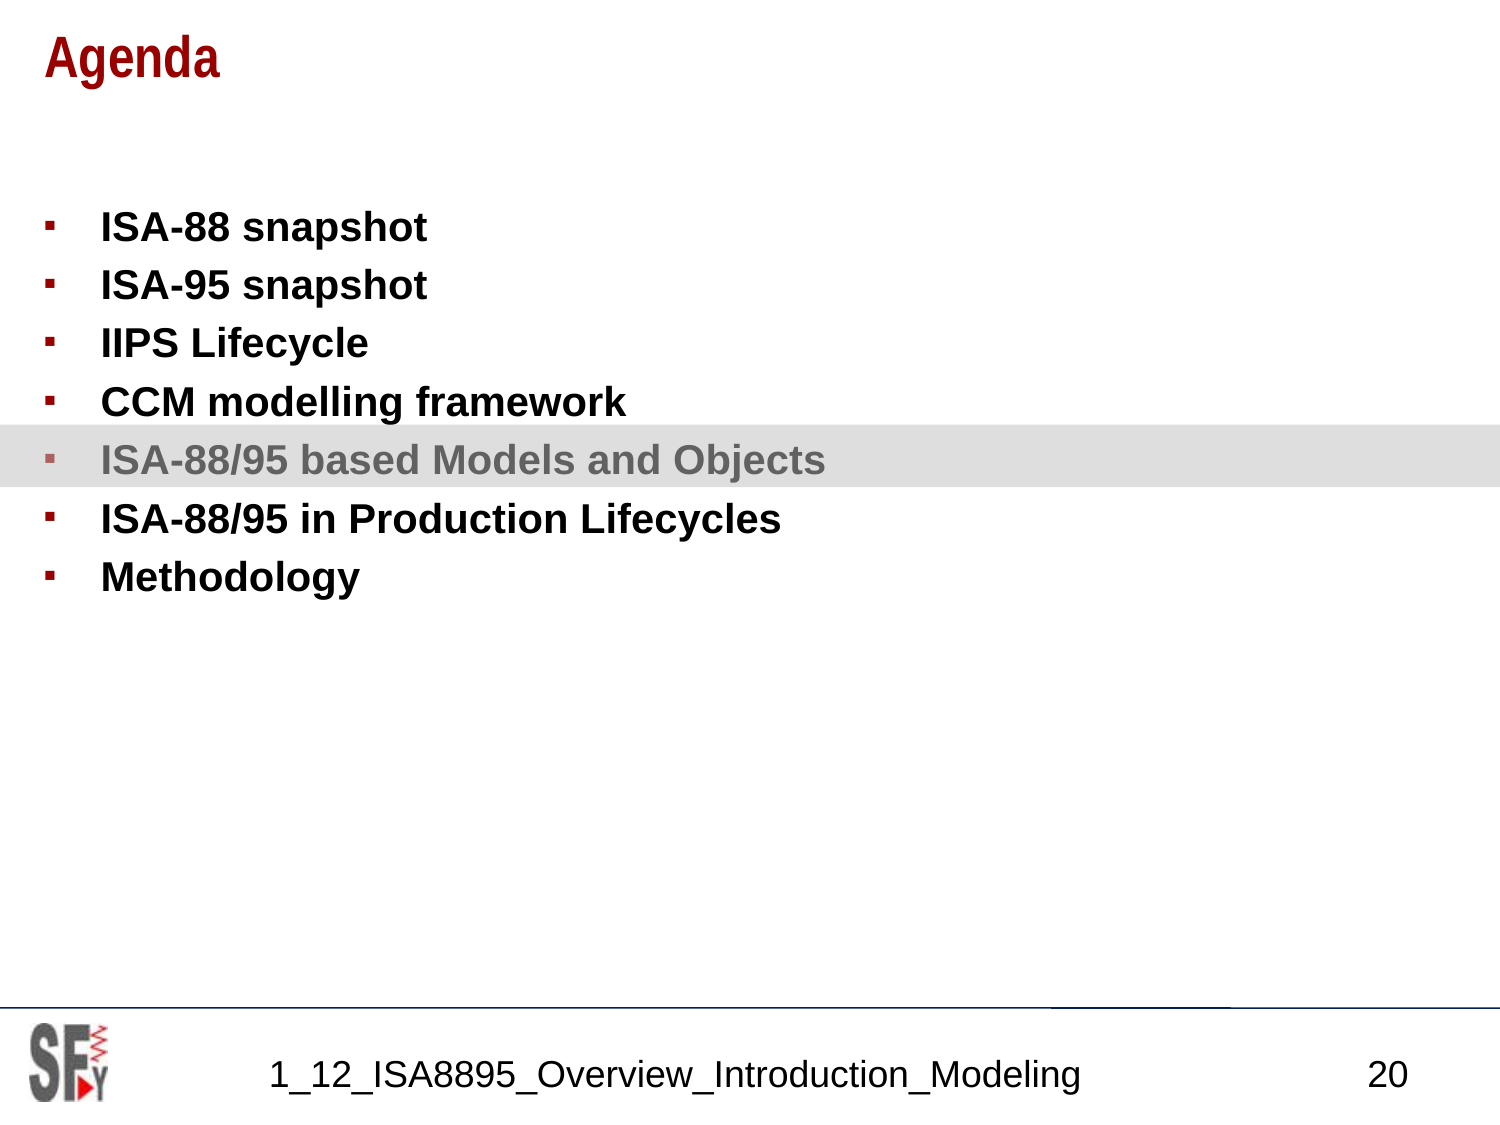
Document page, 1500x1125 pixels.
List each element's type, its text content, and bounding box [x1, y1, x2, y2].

text_box [0, 424, 1500, 488]
picture [29, 1023, 108, 1102]
list ISA-88 snapshot ISA-95 snapshot IIPS Lifecycle CCM modelling framework ISA-88/95 based Models and Objects ISA-88/95 in Production Lifecycles Methodology [29, 488, 1471, 988]
footer 1_12_ISA8895_Overview_Introduction_Modeling [253, 1034, 1336, 1103]
slide_number <numéro> [1352, 1034, 1490, 1103]
title Agenda [29, 12, 1471, 138]
list ISA-88 snapshot ISA-95 snapshot IIPS Lifecycle CCM modelling framework ISA-88/95 based Models and Objects ISA-88/95 in Production Lifecycles Methodology [29, 184, 1471, 424]
